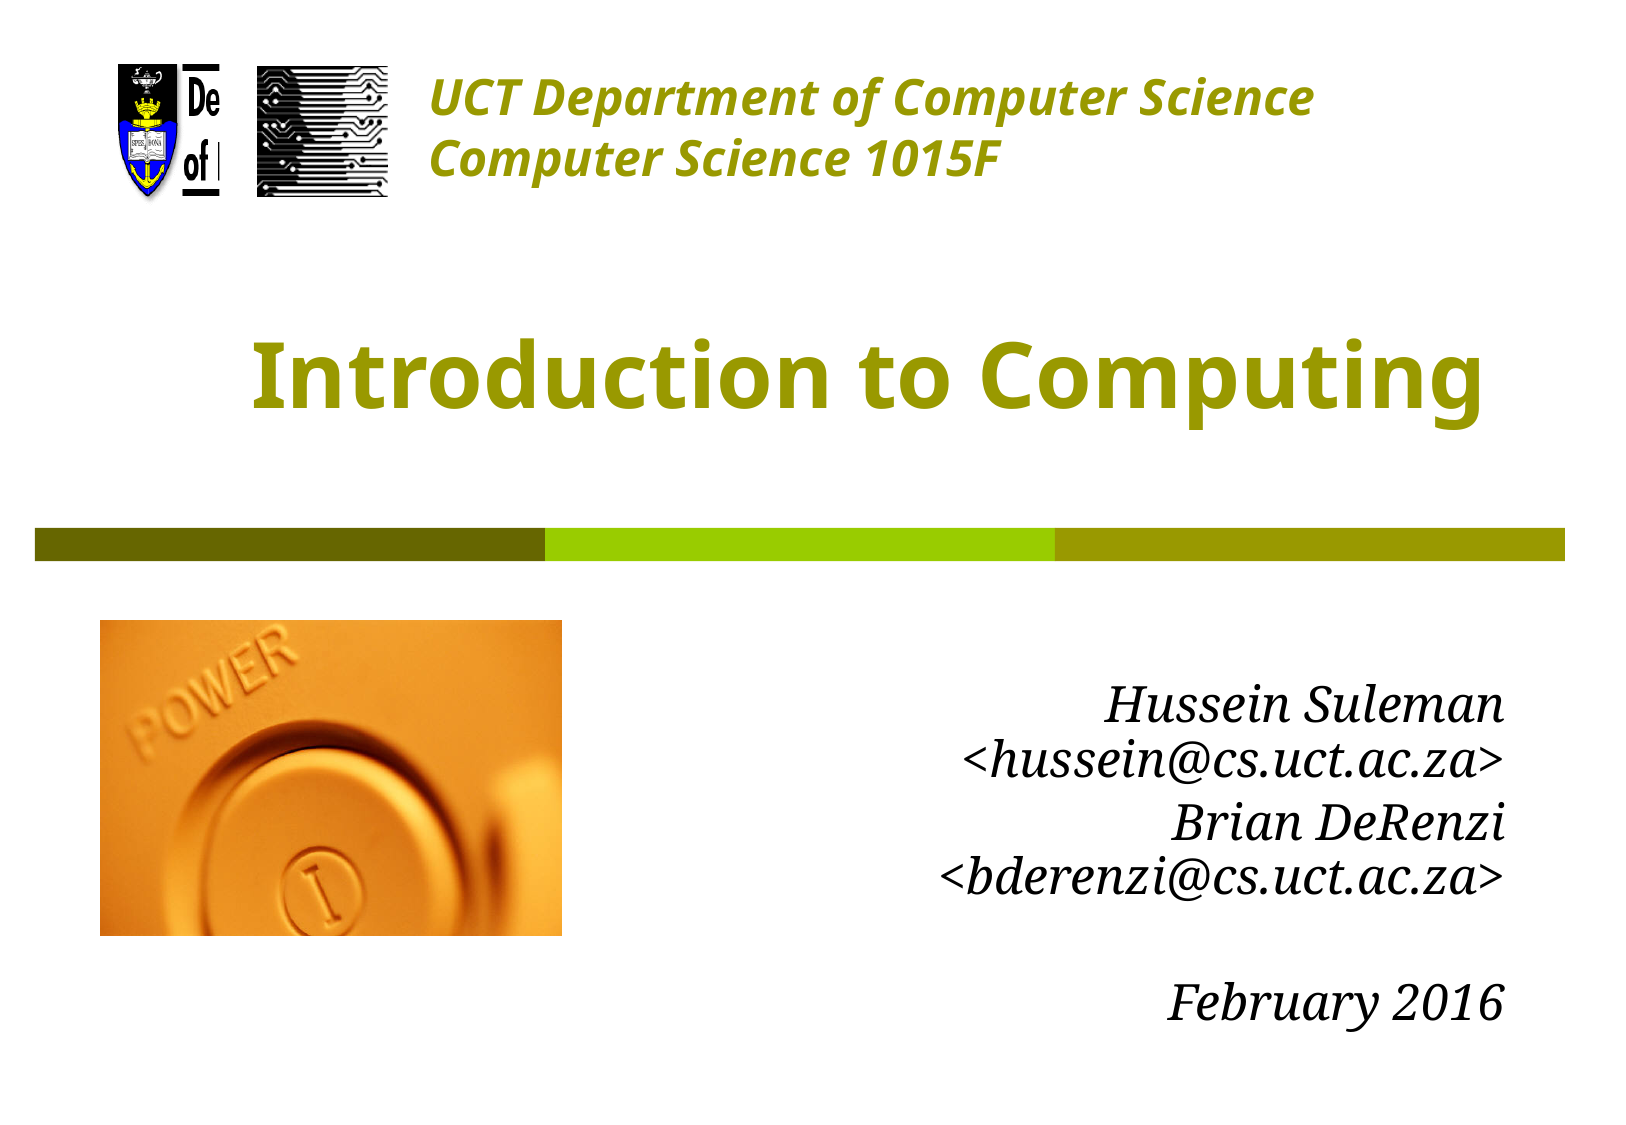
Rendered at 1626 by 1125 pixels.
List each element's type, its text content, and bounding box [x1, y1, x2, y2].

text_box UCT Department of Computer Science Computer Science 1015F [413, 88, 1489, 195]
picture [100, 620, 562, 936]
list Hussein Suleman <hussein@cs.uct.ac.za> Brian DeRenzi <bderenzi@cs.uct.ac.za> February 2016 [679, 679, 1506, 981]
picture [257, 66, 388, 197]
title Introduction to Computing [121, 309, 1503, 443]
picture [118, 64, 220, 207]
